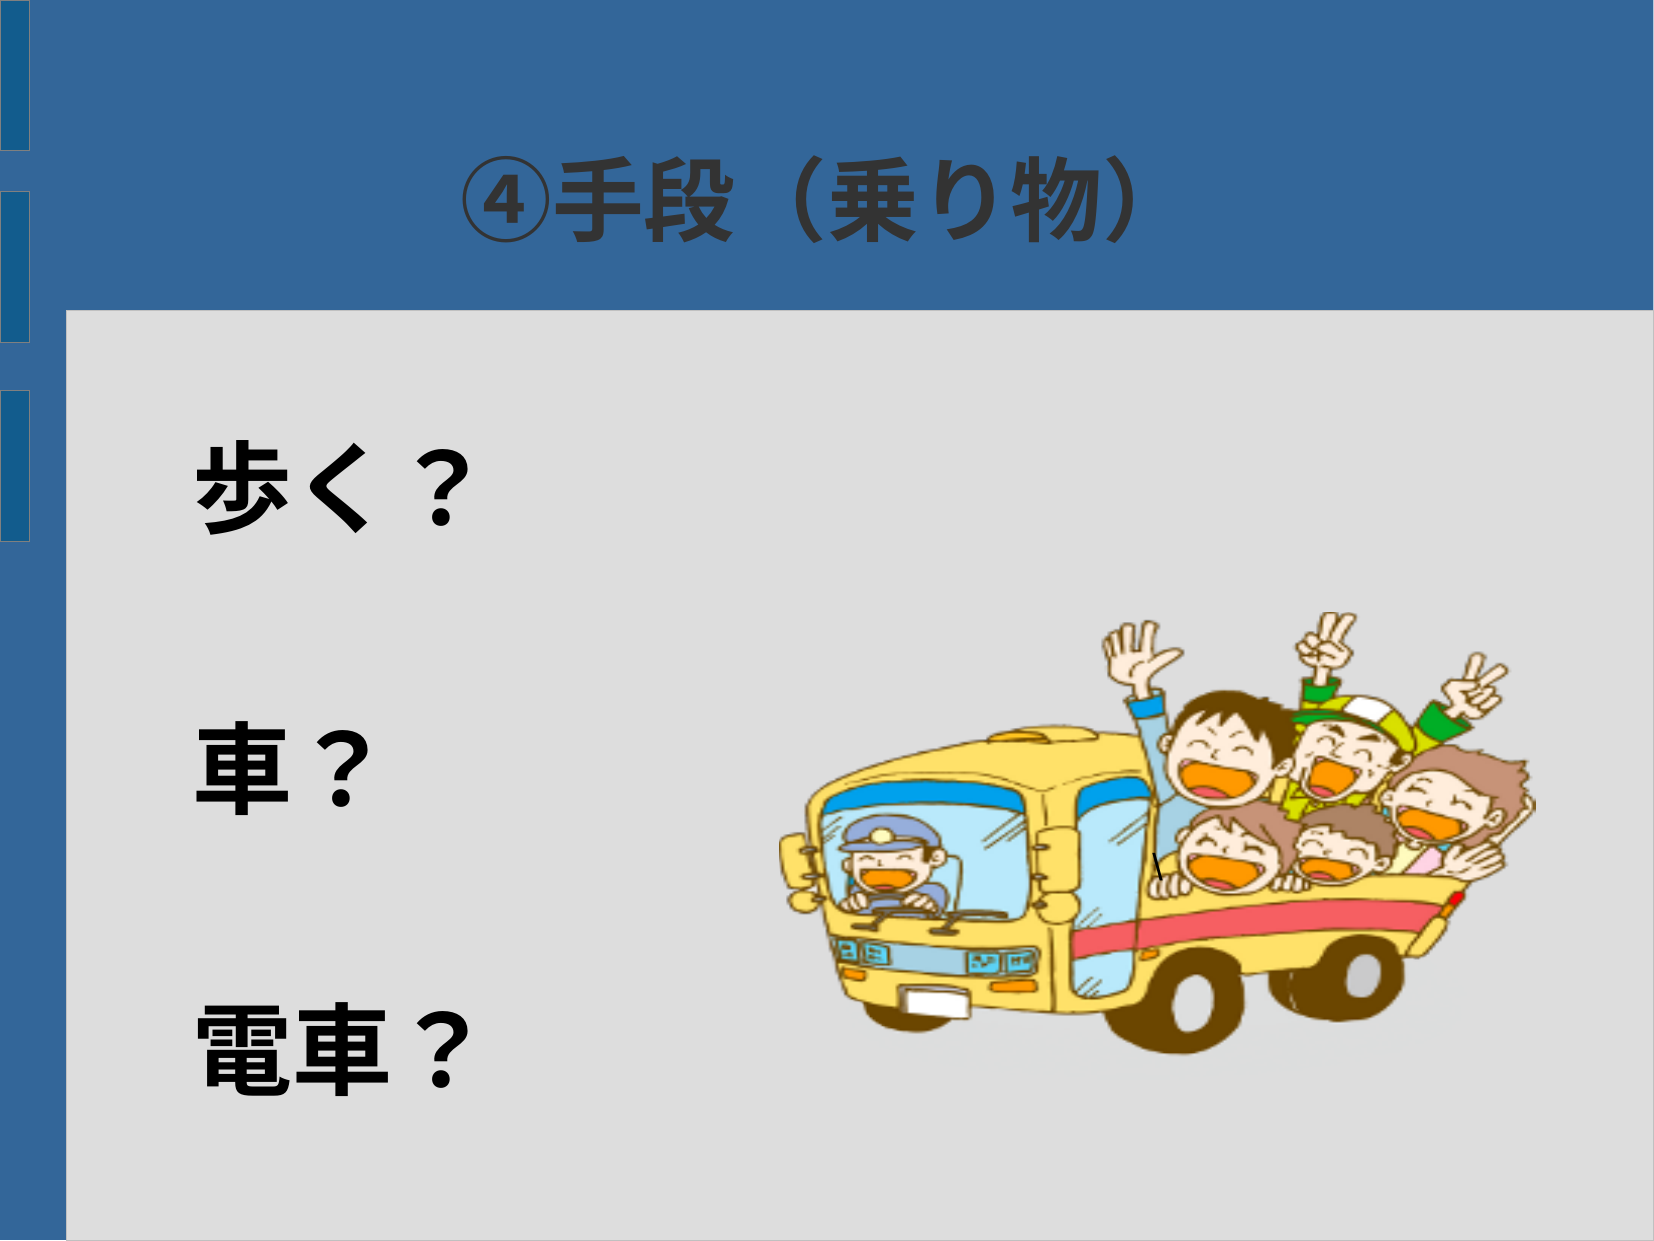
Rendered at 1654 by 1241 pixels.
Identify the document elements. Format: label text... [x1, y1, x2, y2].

picture [779, 612, 1536, 1123]
list 歩く？ 車？ 電車？ 飛行機？ [121, 409, 615, 1110]
title ④手段（乗り物） [121, 91, 1534, 299]
